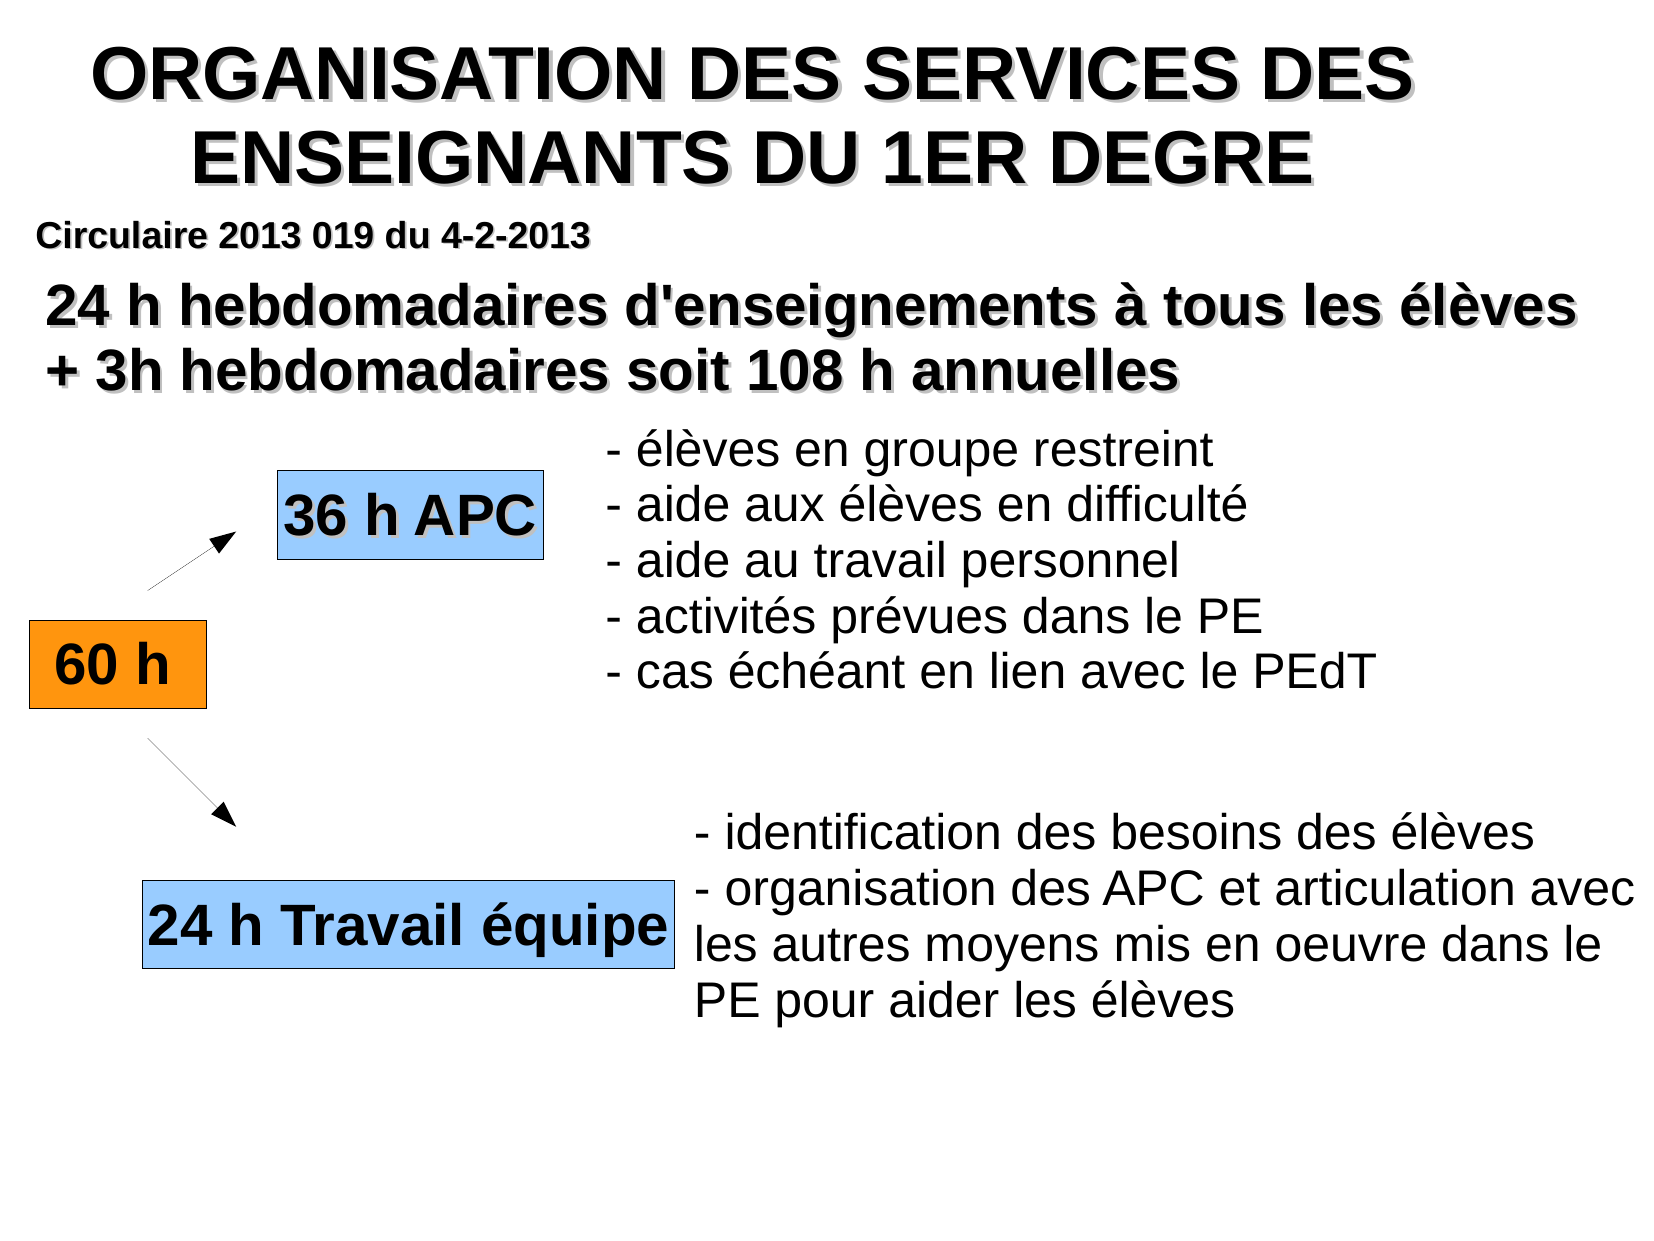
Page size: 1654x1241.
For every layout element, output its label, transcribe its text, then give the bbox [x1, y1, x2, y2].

text_box 60 h [29, 620, 207, 709]
text_box - élèves en groupe restreint - aide aux élèves en difficulté - aide au travail personnel - activités prévues dans le PE - cas échéant en lien avec le PEdT [590, 413, 1393, 707]
text_box - identification des besoins des élèves - organisation des APC et articulation avec les autres moyens mis en oeuvre dans le PE pour aider les élèves [679, 797, 1654, 1036]
text_box ORGANISATION DES SERVICES DES ENSEIGNANTS DU 1ER DEGRE [0, 23, 1536, 207]
text_box Circulaire 2013 019 du 4-2-2013 [20, 206, 606, 265]
text_box 36 h APC [277, 470, 544, 560]
text_box 24 h hebdomadaires d'enseignements à tous les élèves + 3h hebdomadaires soit 108 h annuelles [30, 265, 1595, 414]
text_box 24 h Travail équipe [142, 880, 675, 969]
